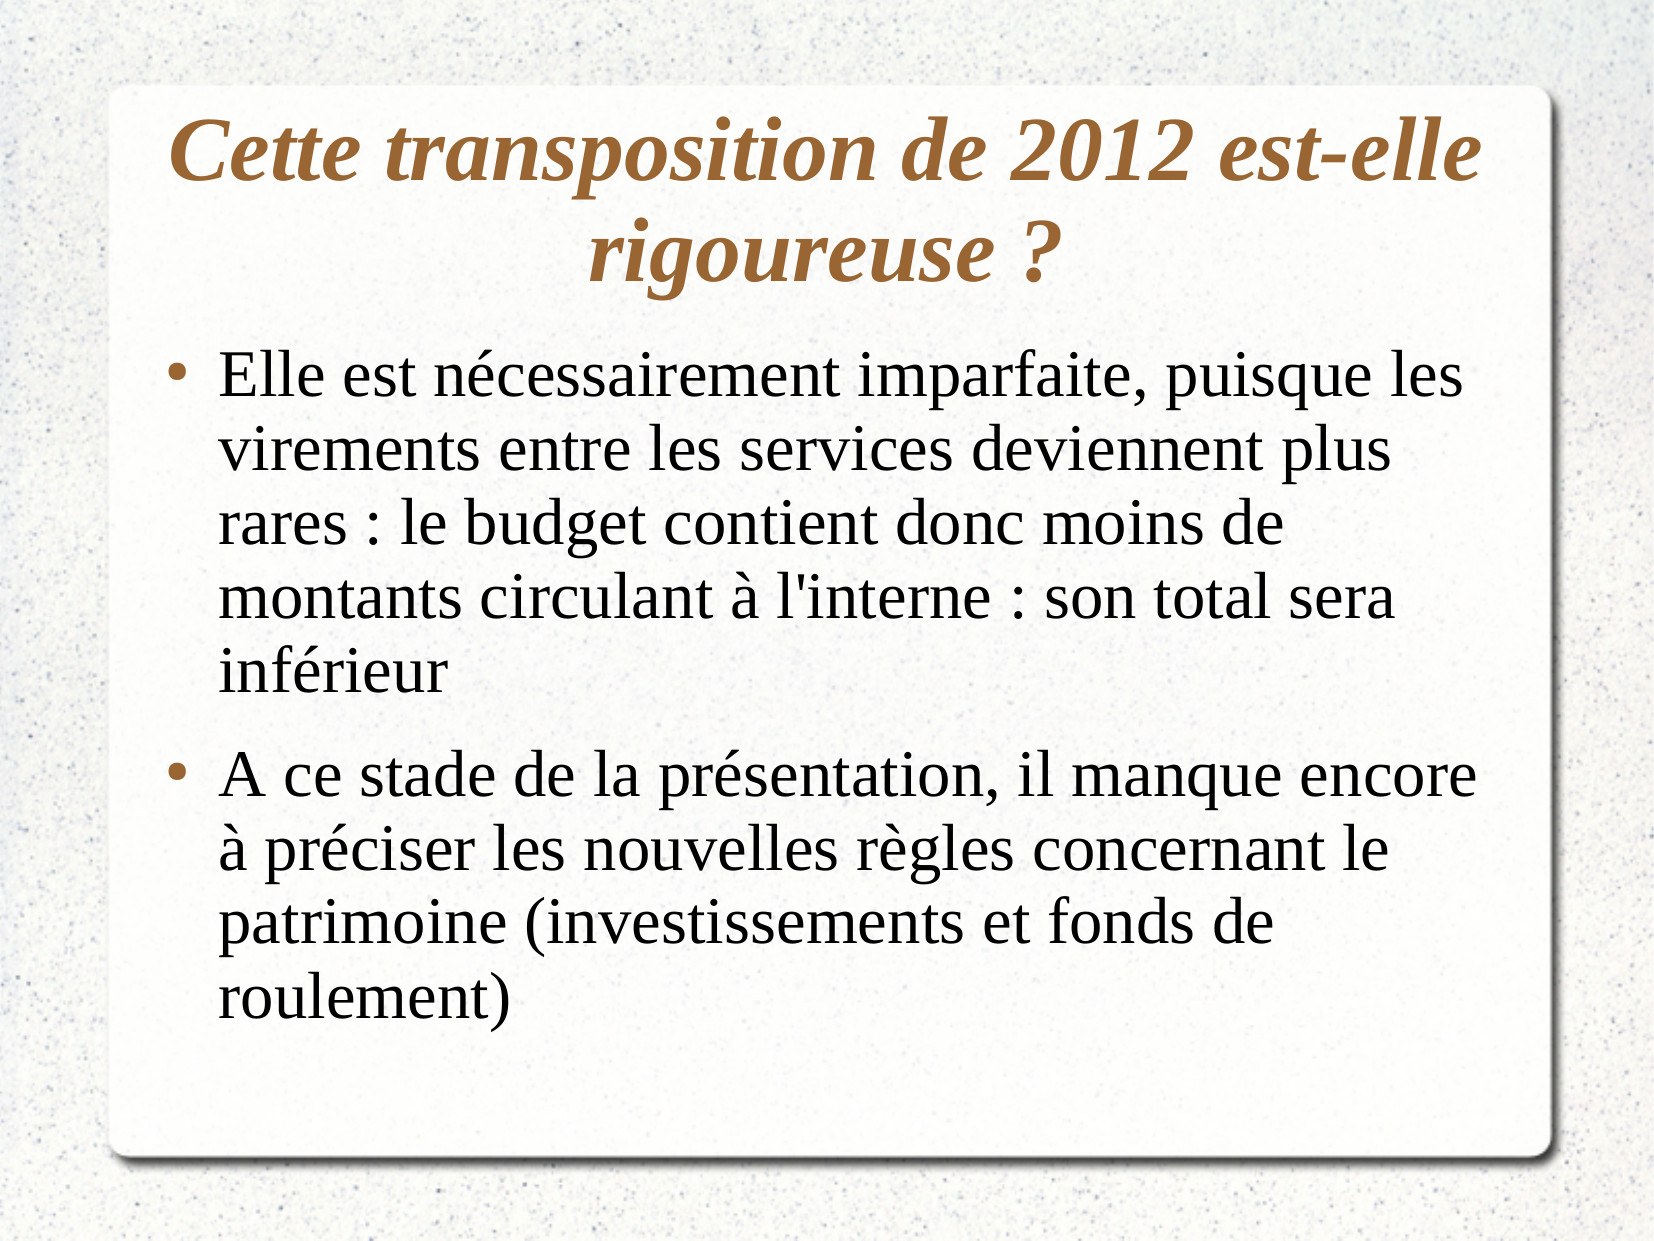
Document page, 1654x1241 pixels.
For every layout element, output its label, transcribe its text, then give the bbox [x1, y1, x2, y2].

title Cette transposition de 2012 est-elle rigoureuse ? [118, 96, 1536, 304]
list Elle est nécessairement imparfaite, puisque les virements entre les services deviennent plus rares : le budget contient donc moins de montants circulant à l'interne : son total sera inférieur A ce stade de la présentation, il manque encore à préciser les nouvelles règles concernant le patrimoine (investissements et fonds de roulement) [147, 336, 1506, 1056]
picture [0, 0, 1654, 1241]
